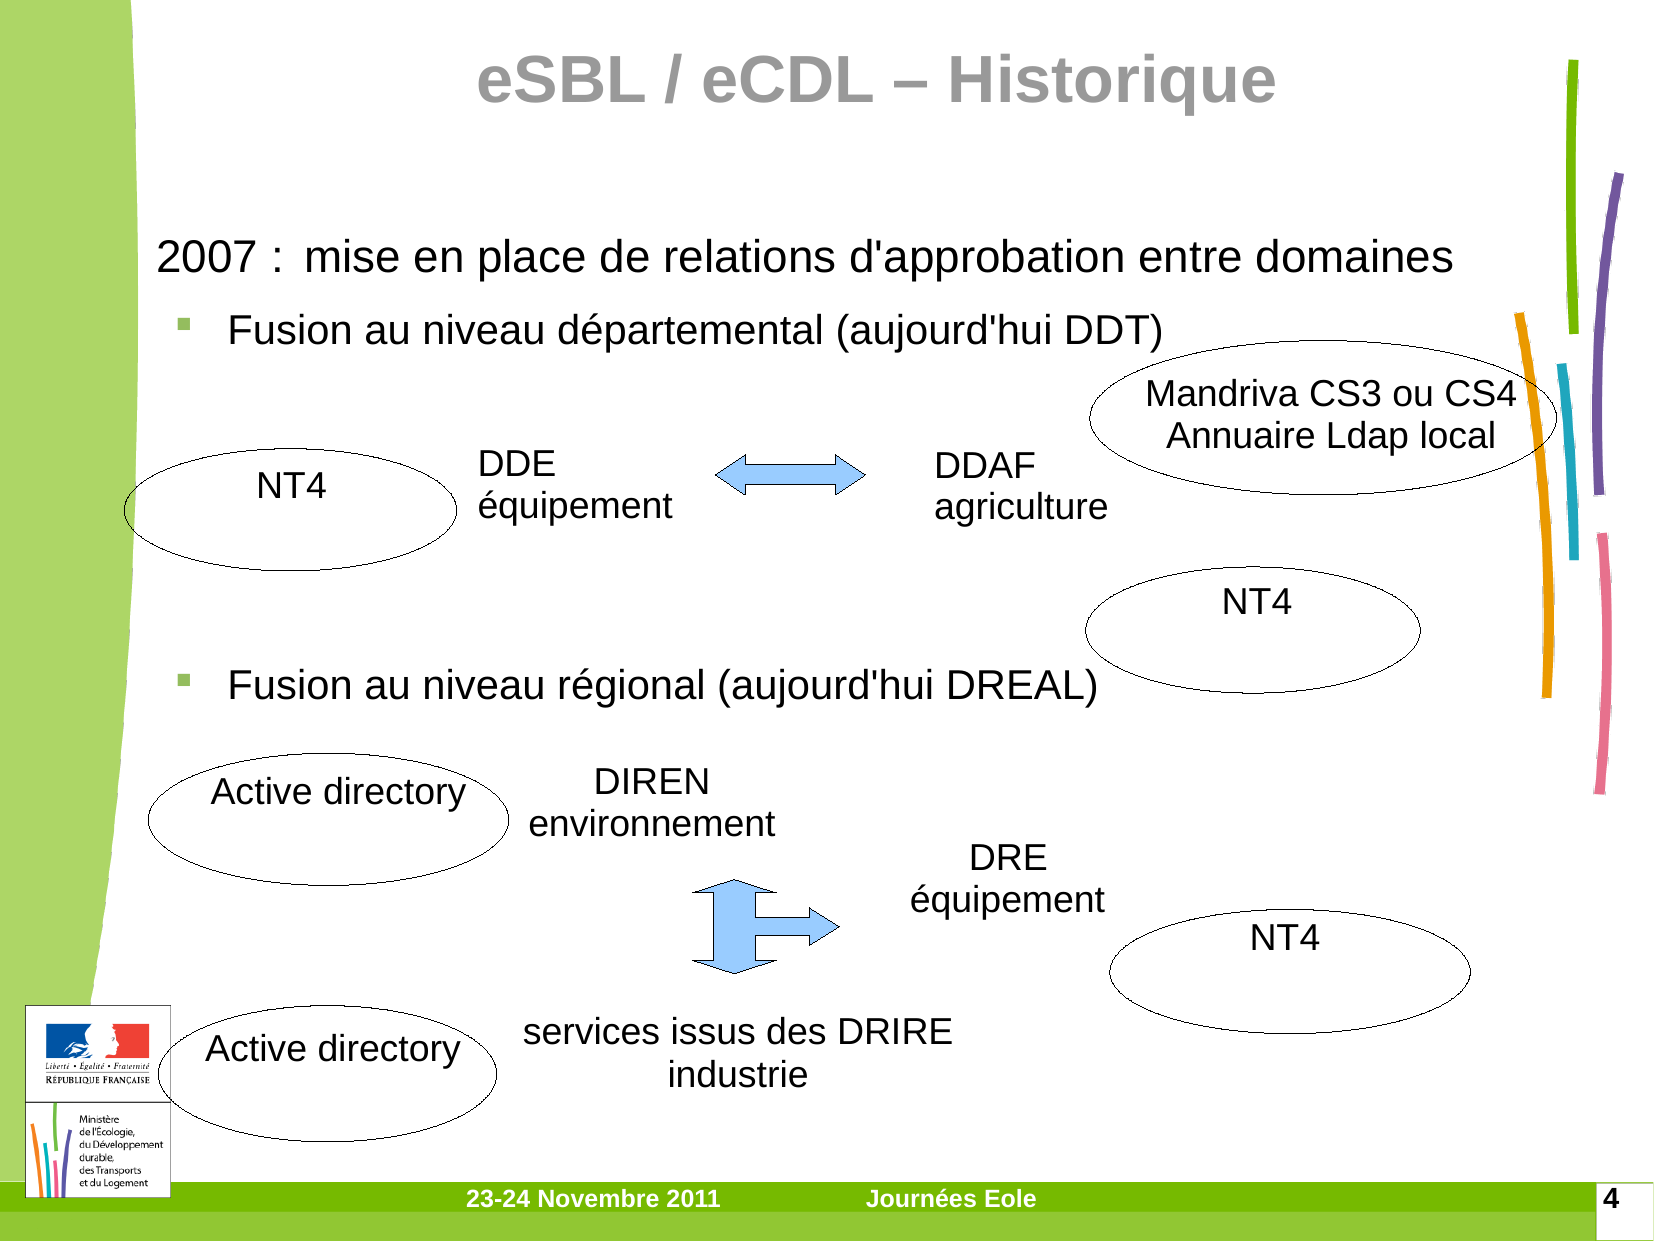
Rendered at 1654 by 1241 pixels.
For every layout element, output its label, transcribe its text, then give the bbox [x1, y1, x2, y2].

text_box DRE équipement [895, 829, 1122, 929]
text_box Active directory [178, 763, 499, 863]
text_box [692, 879, 840, 974]
list 2007 : mise en place de relations d'approbation entre domaines Fusion au niveau départemental (aujourd'hui DDT) Fusion au niveau régional (aujourd'hui DREAL) [156, 230, 1486, 1050]
text_box NT4 [142, 456, 441, 556]
picture [0, 0, 1654, 1241]
text_box DDE équipement [462, 434, 696, 534]
text_box NT4 [1097, 572, 1417, 672]
text_box Active directory [190, 1019, 509, 1119]
text_box services issus des DRIRE industrie [488, 1003, 988, 1103]
text_box Mandriva CS3 ou CS4 Annuaire Ldap local [1129, 364, 1533, 464]
text_box DDAF agriculture [919, 436, 1150, 536]
text_box [715, 454, 866, 495]
text_box DIREN environnement [504, 753, 800, 853]
title eSBL / eCDL – Historique [133, 0, 1622, 159]
text_box NT4 [1135, 909, 1435, 1009]
